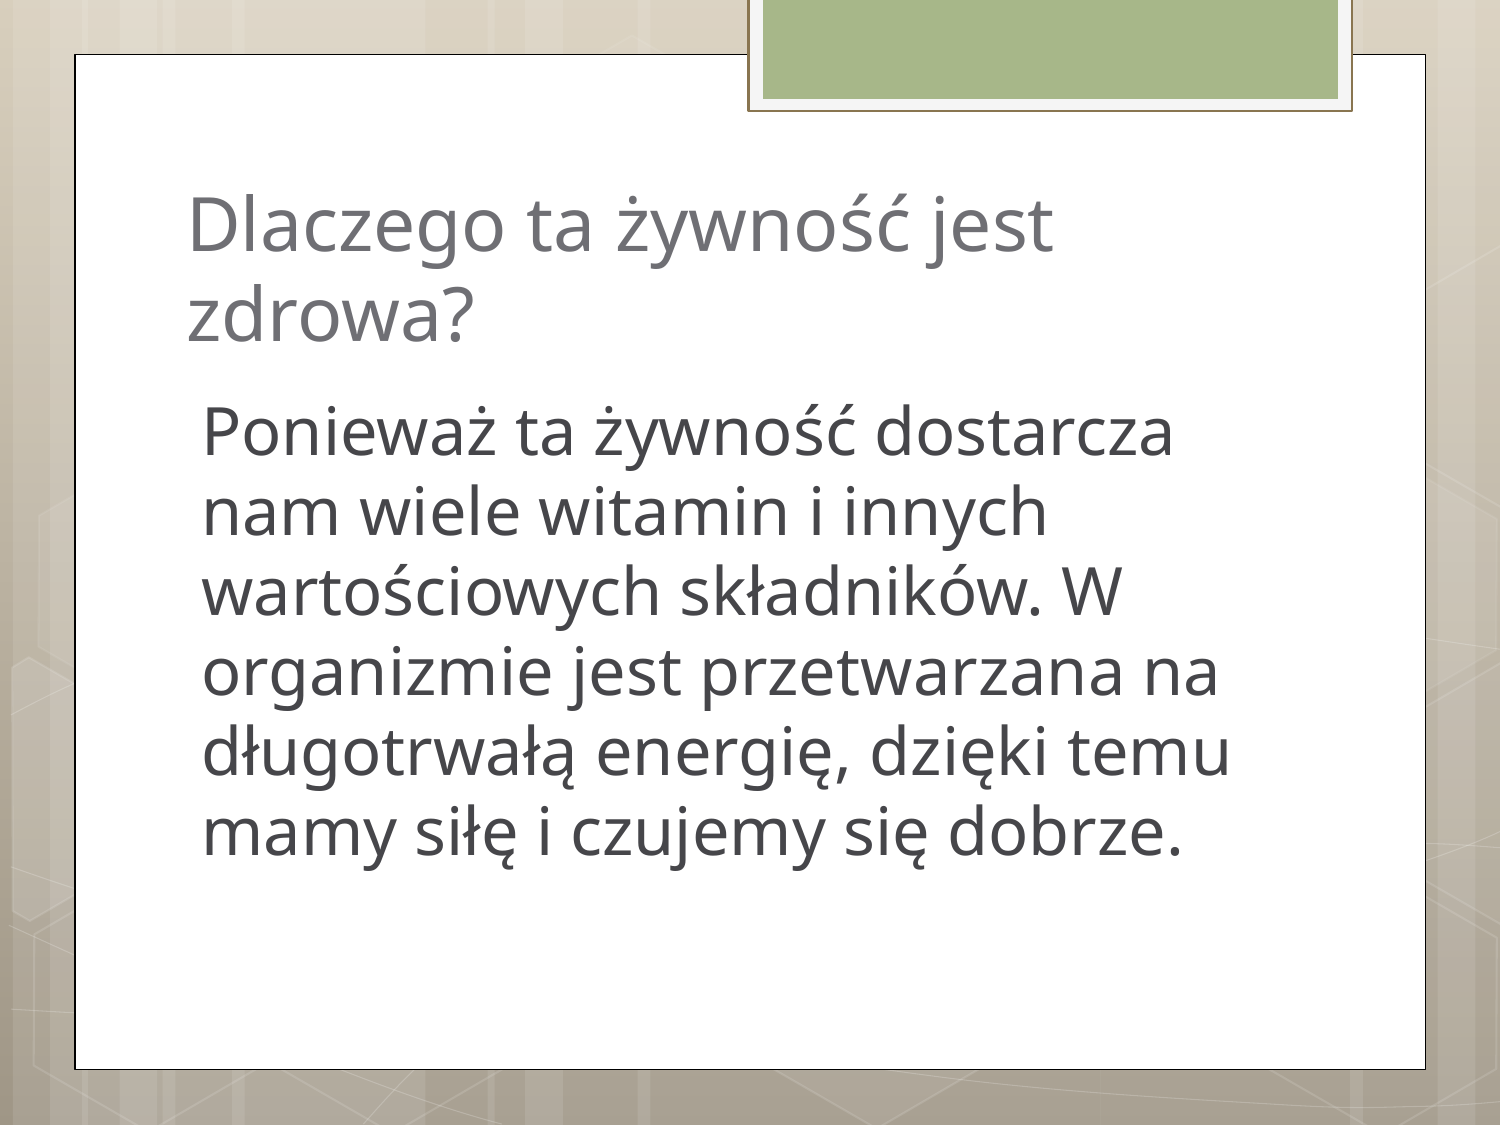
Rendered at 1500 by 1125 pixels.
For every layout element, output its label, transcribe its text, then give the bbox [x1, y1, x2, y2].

title Dlaczego ta żywność jest zdrowa? [171, 168, 1324, 357]
list Ponieważ ta żywność dostarcza nam wiele witamin i innych wartościowych składników. W organizmie jest przetwarzana na długotrwałą energię, dzięki temu mamy siłę i czujemy się dobrze. [171, 381, 1283, 957]
